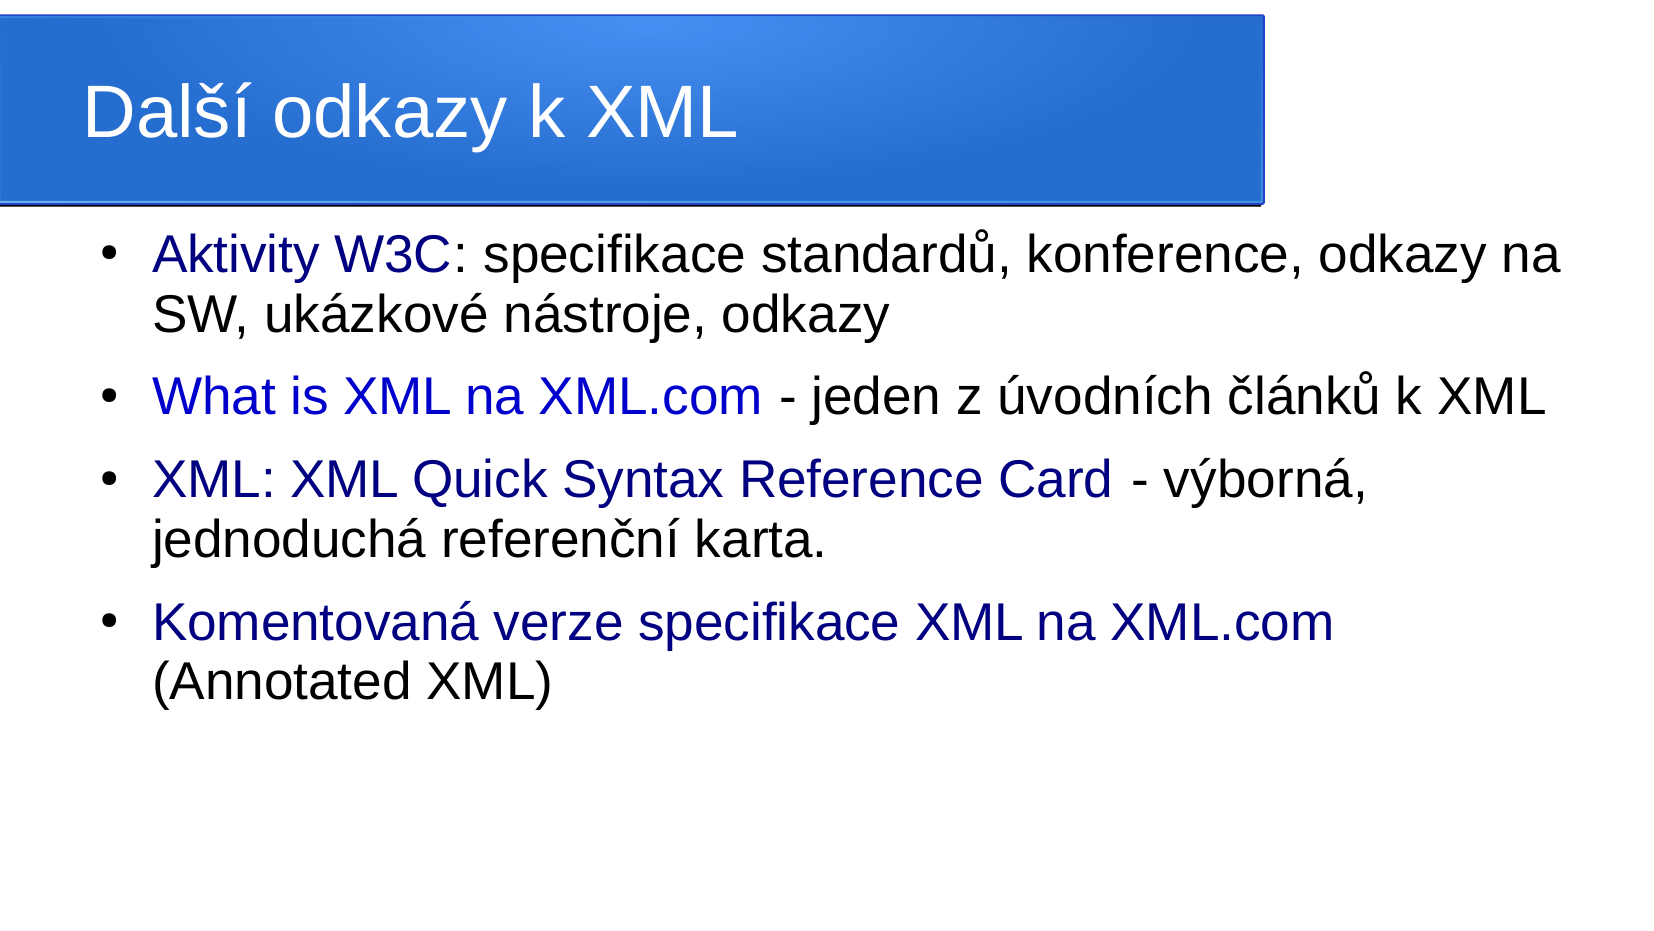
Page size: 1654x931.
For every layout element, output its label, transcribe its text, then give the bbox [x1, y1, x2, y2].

list Aktivity W3C: specifikace standardů, konference, odkazy na SW, ukázkové nástroje, odkazy What is XML na XML.com - jeden z úvodních článků k XML XML: XML Quick Syntax Reference Card - výborná, jednoduchá referenční karta. Komentovaná verze specifikace XML na XML.com (Annotated XML) [82, 224, 1571, 764]
title Další odkazy k XML [82, 35, 1235, 189]
